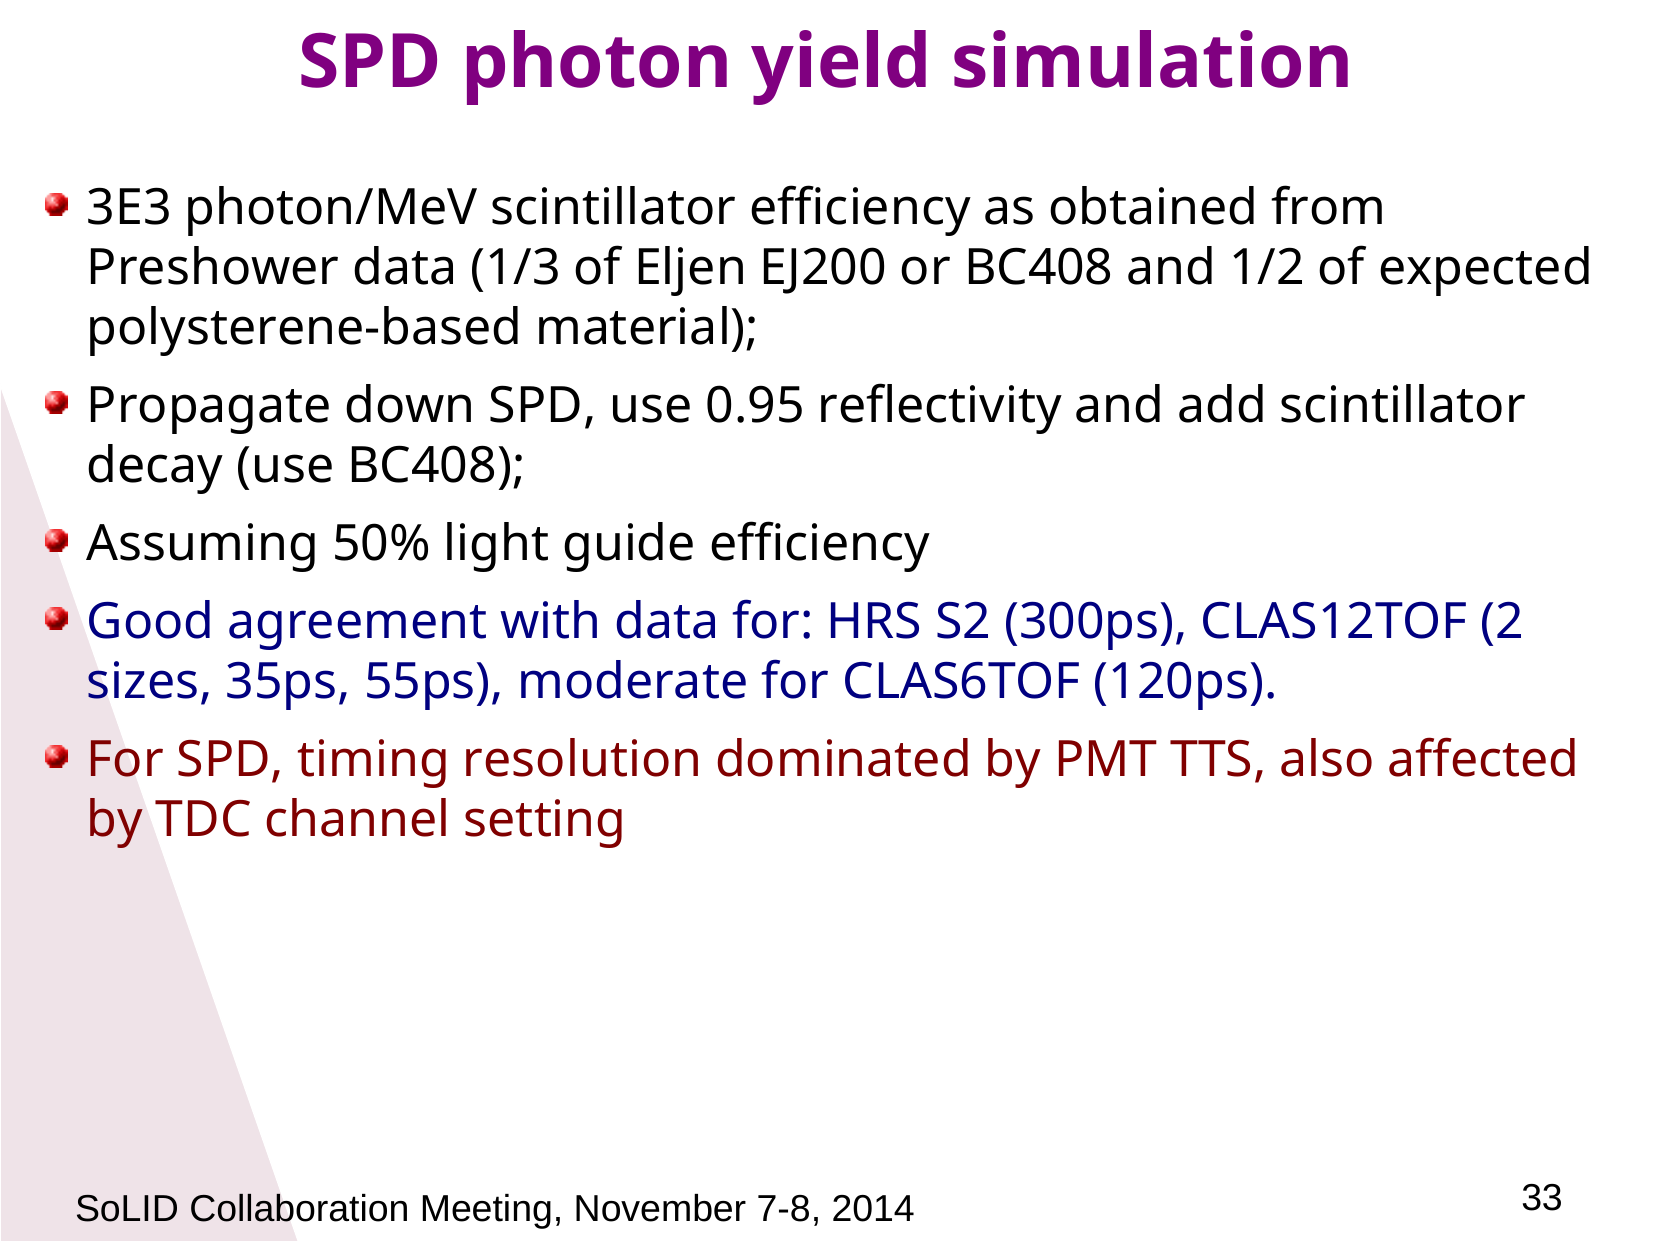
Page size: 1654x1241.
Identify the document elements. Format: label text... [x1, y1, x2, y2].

title SPD photon yield simulation [0, 13, 1653, 152]
text_box 3E3 photon/MeV scintillator efficiency as obtained from Preshower data (1/3 of Eljen EJ200 or BC408 and 1/2 of expected polysterene-based material); Propagate down SPD, use 0.95 reflectivity and add scintillator decay (use BC408); Assuming 50% light guide efficiency Good agreement with data for: HRS S2 (300ps), CLAS12TOF (2 sizes, 35ps, 55ps), moderate for CLAS6TOF (120ps). For SPD, timing resolution dominated by PMT TTS, also affected by TDC channel setting [7, 167, 1624, 854]
